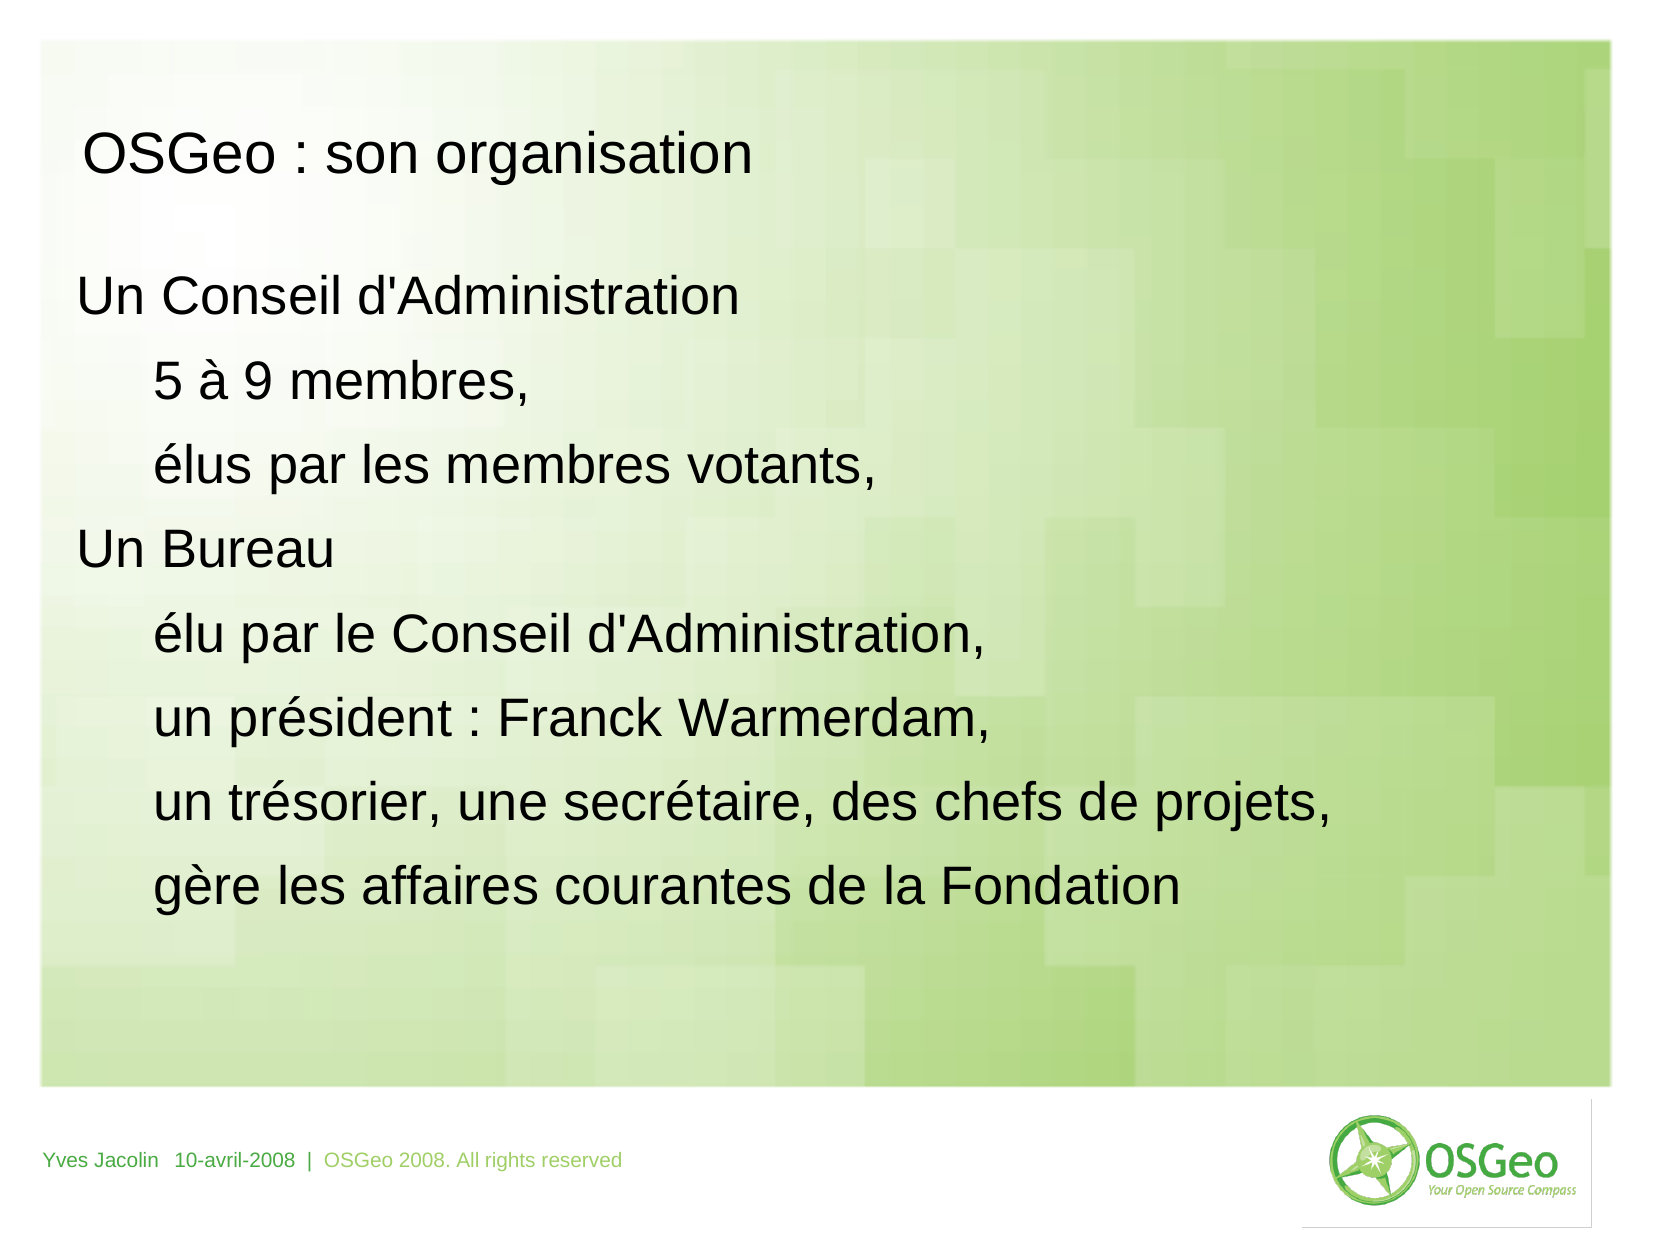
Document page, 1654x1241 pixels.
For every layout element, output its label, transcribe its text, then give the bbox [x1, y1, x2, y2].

title OSGeo : son organisation [82, 49, 1571, 257]
list Un Conseil d'Administration 5 à 9 membres, élus par les membres votants, Un Bureau élu par le Conseil d'Administration, un président : Franck Warmerdam, un trésorier, une secrétaire, des chefs de projets, gère les affaires courantes de la Fondation [59, 265, 1548, 1085]
picture [0, 1, 1654, 1239]
